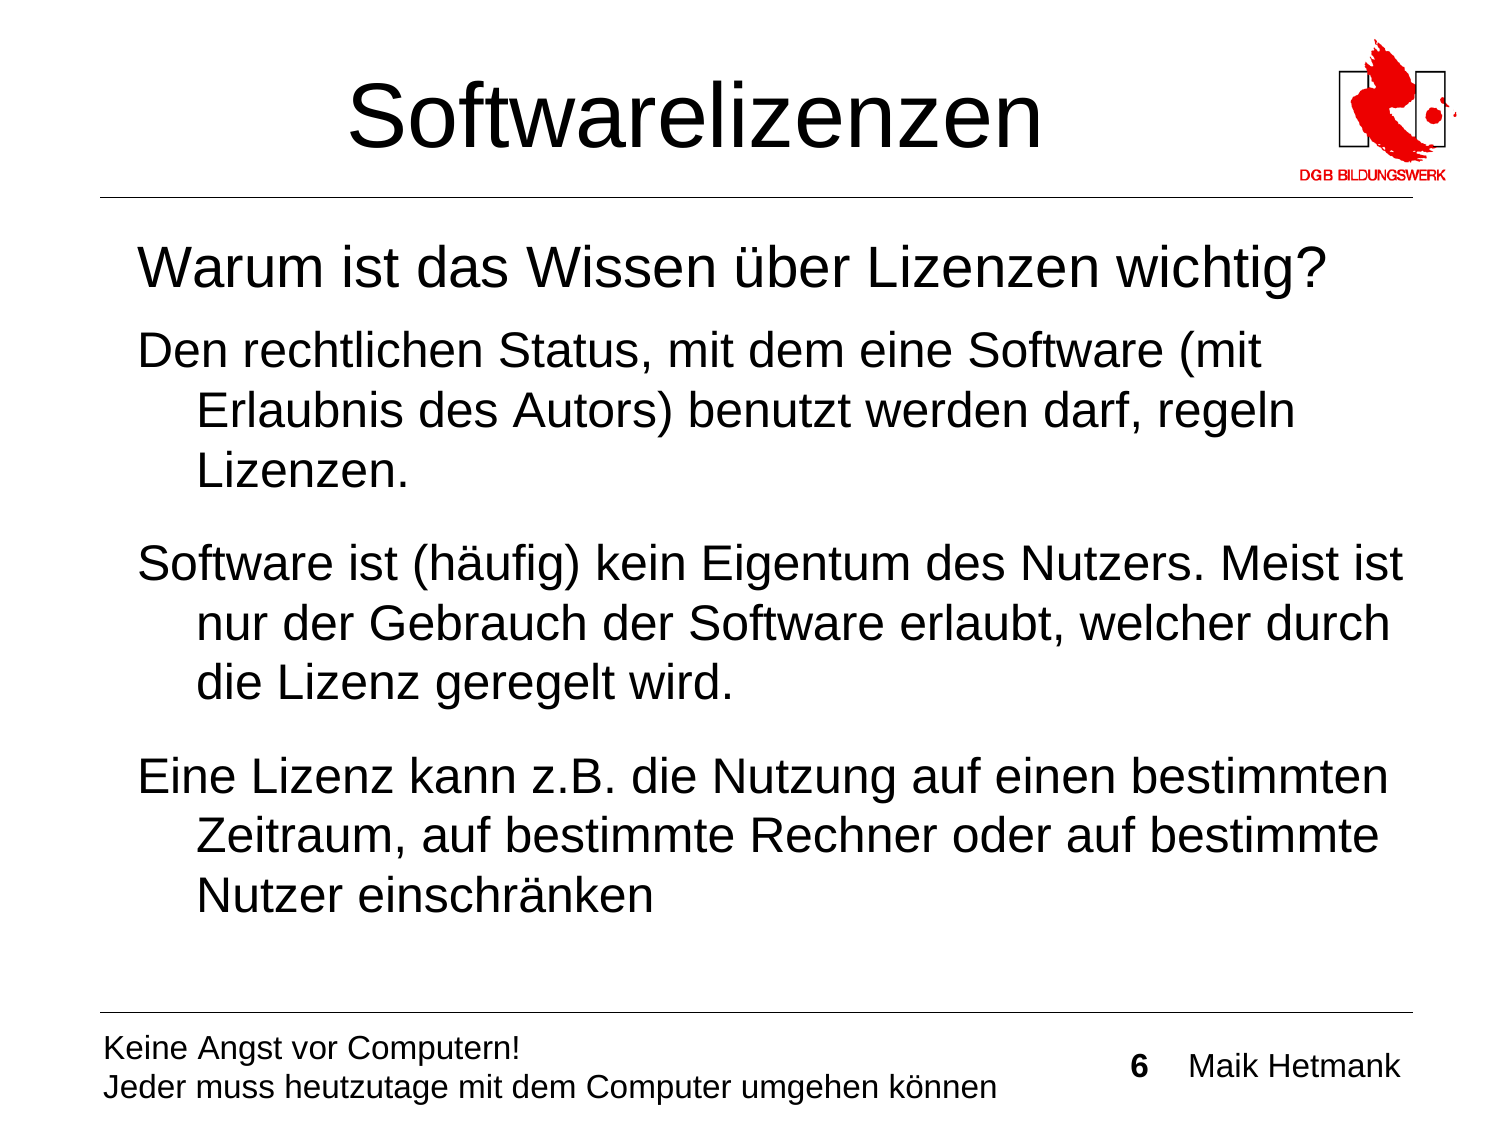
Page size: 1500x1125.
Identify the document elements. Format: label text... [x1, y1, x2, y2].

text_box Eine Lizenz kann z.B. die Nutzung auf einen bestimmten Zeitraum, auf bestimmte Rechner oder auf bestimmte Nutzer einschränken [137, 744, 1407, 920]
text_box Software ist (häufig) kein Eigentum des Nutzers. Meist ist nur der Gebrauch der Software erlaubt, welcher durch die Lizenz geregelt wird. [137, 531, 1407, 707]
picture [1299, 37, 1457, 181]
title Softwarelizenzen [87, 49, 1305, 175]
text_box Den rechtlichen Status, mit dem eine Software (mit Erlaubnis des Autors) benutzt werden darf, regeln Lizenzen. [137, 346, 1407, 494]
text_box Warum ist das Wissen über Lizenzen wichtig? [137, 230, 1407, 346]
